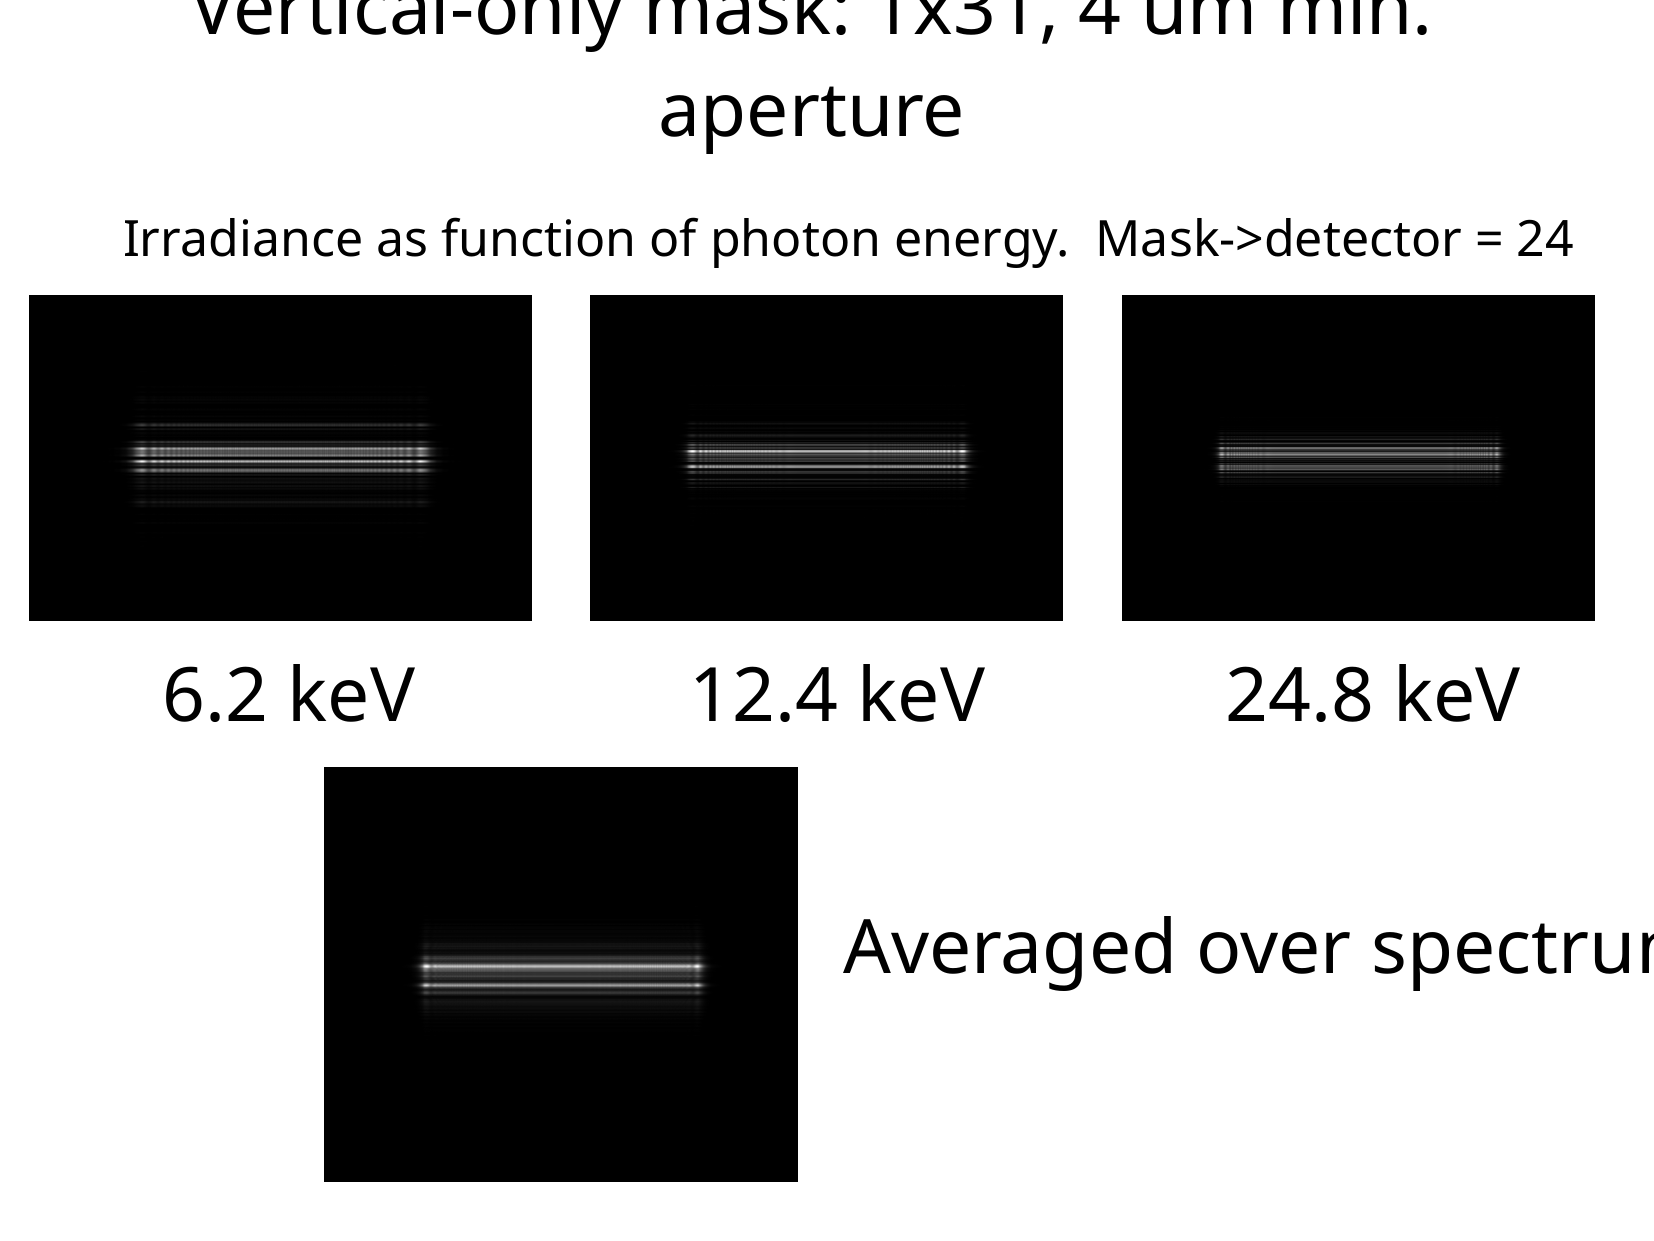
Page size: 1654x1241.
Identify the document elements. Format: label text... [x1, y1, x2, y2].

text_box 24.8 keV [1210, 633, 1511, 739]
picture [1122, 295, 1595, 621]
text_box Averaged over spectrum [828, 885, 1625, 991]
text_box 12.4 keV [674, 633, 975, 739]
text_box 6.2 keV [147, 633, 410, 739]
picture [324, 767, 798, 1182]
title Vertical-only mask: 1x31, 4 um min. aperture Irradiance as function of photon energy. Mask->detector = 24 m [29, 49, 1595, 257]
picture [29, 295, 532, 621]
picture [590, 295, 1063, 621]
